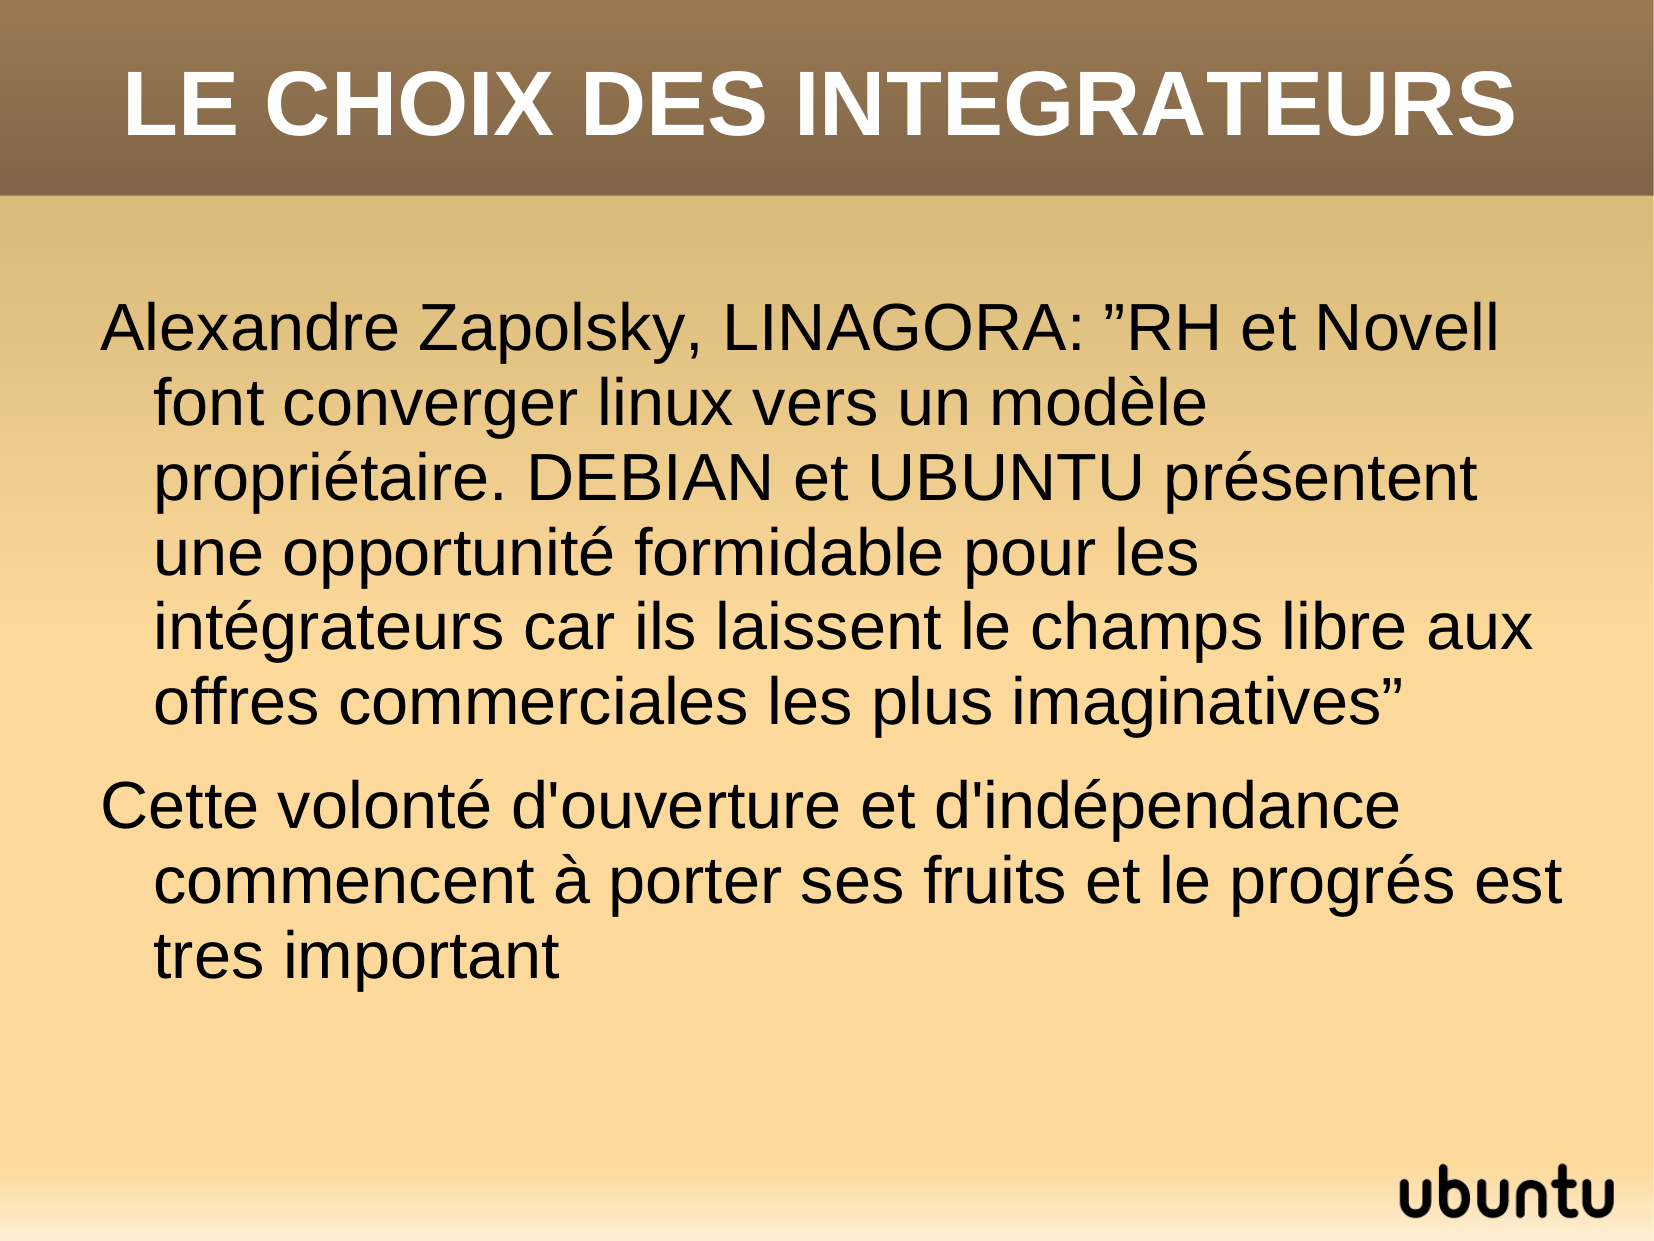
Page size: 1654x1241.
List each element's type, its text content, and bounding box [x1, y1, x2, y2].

picture [0, 0, 1654, 1241]
list Alexandre Zapolsky, LINAGORA: ”RH et Novell font converger linux vers un modèle propriétaire. DEBIAN et UBUNTU présentent une opportunité formidable pour les intégrateurs car ils laissent le champs libre aux offres commerciales les plus imaginatives” Cette volonté d'ouverture et d'indépendance commencent à porter ses fruits et le progrés est tres important [82, 290, 1571, 1094]
title LE CHOIX DES INTEGRATEURS [76, 7, 1565, 200]
